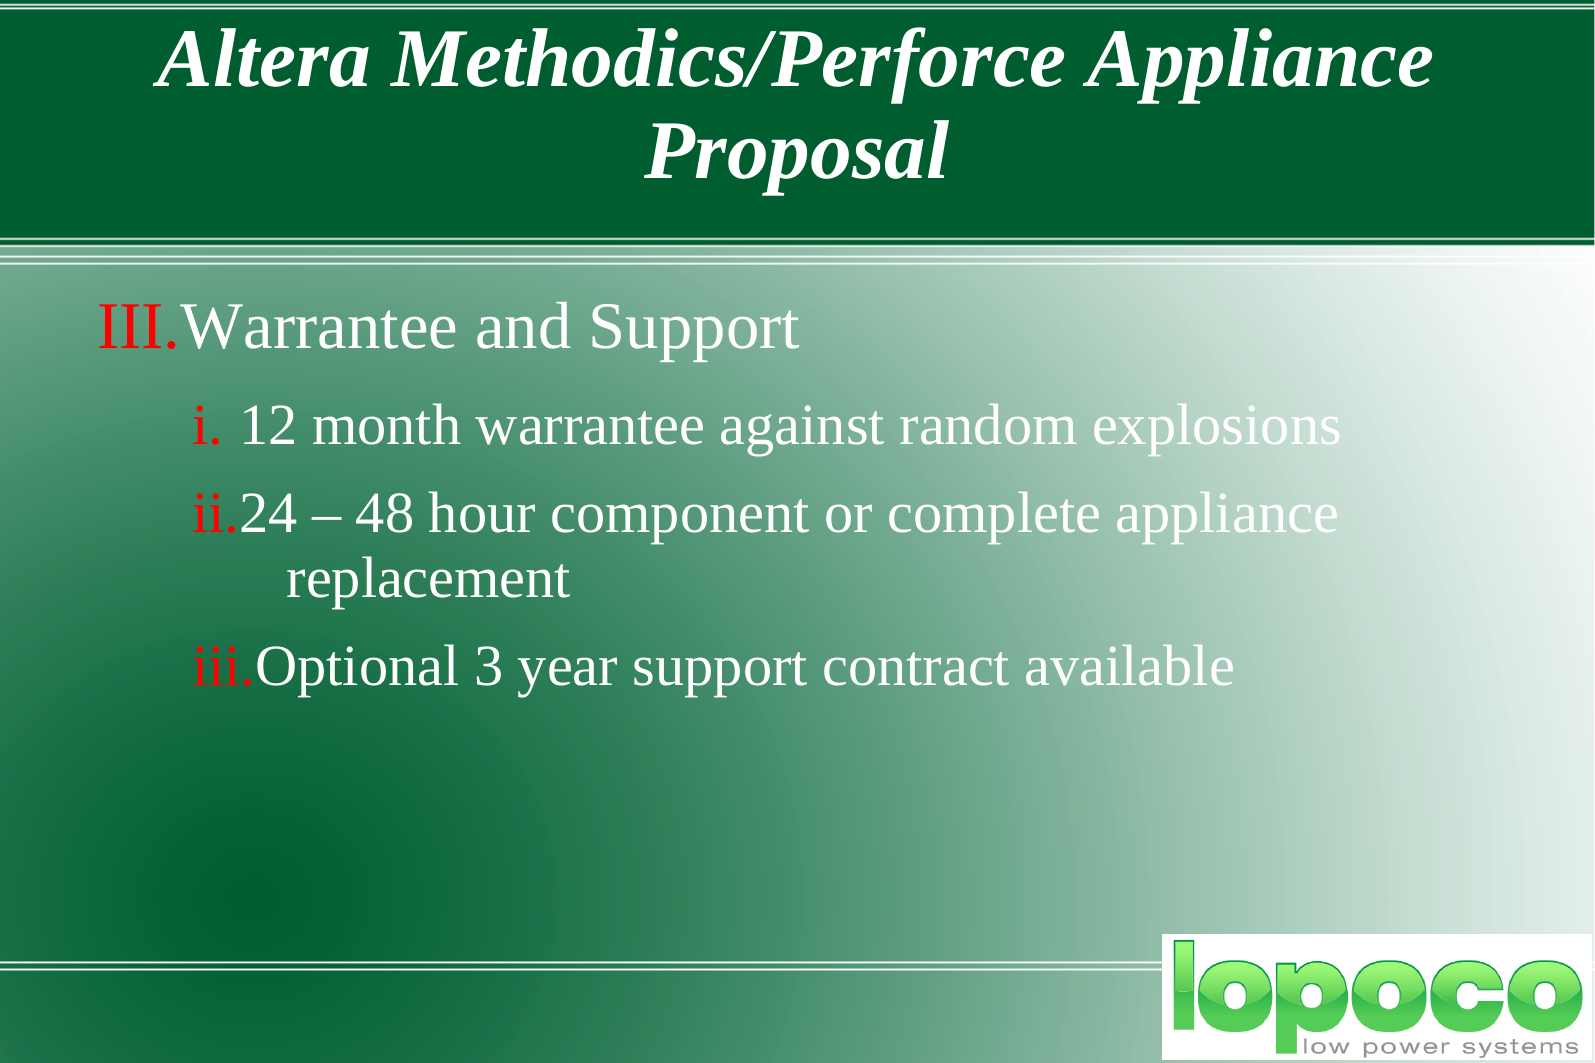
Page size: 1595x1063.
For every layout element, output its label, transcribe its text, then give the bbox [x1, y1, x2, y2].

title Altera Methodics/Perforce Appliance Proposal [79, 11, 1515, 197]
picture [0, 0, 1595, 1063]
list Warrantee and Support 12 month warrantee against random explosions 24 – 48 hour component or complete appliance replacement Optional 3 year support contract available [79, 289, 1515, 994]
